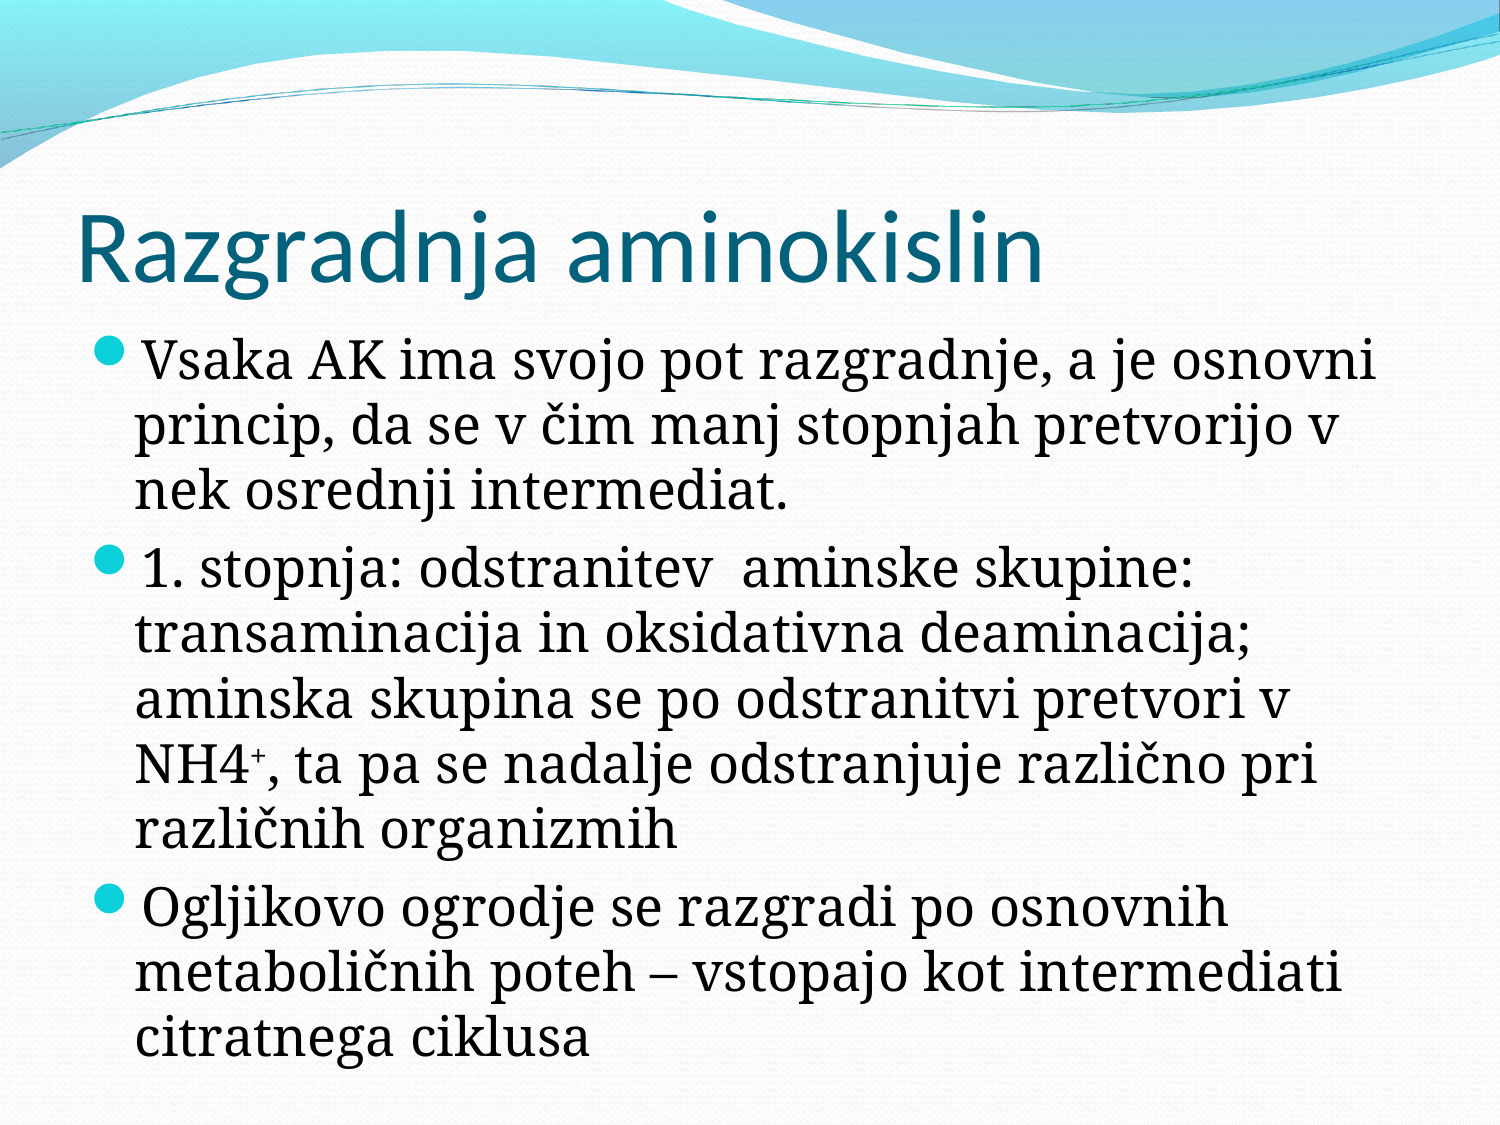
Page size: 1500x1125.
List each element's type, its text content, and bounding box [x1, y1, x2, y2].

picture [0, 0, 1500, 1125]
title Razgradnja aminokislin [75, 115, 1426, 304]
list Vsaka AK ima svojo pot razgradnje, a je osnovni princip, da se v čim manj stopnjah pretvorijo v nek osrednji intermediat. 1. stopnja: odstranitev aminske skupine: transaminacija in oksidativna deaminacija; aminska skupina se po odstranitvi pretvori v NH4+, ta pa se nadalje odstranjuje različno pri različnih organizmih Ogljikovo ogrodje se razgradi po osnovnih metaboličnih poteh – vstopajo kot intermediati citratnega ciklusa [75, 317, 1426, 1038]
